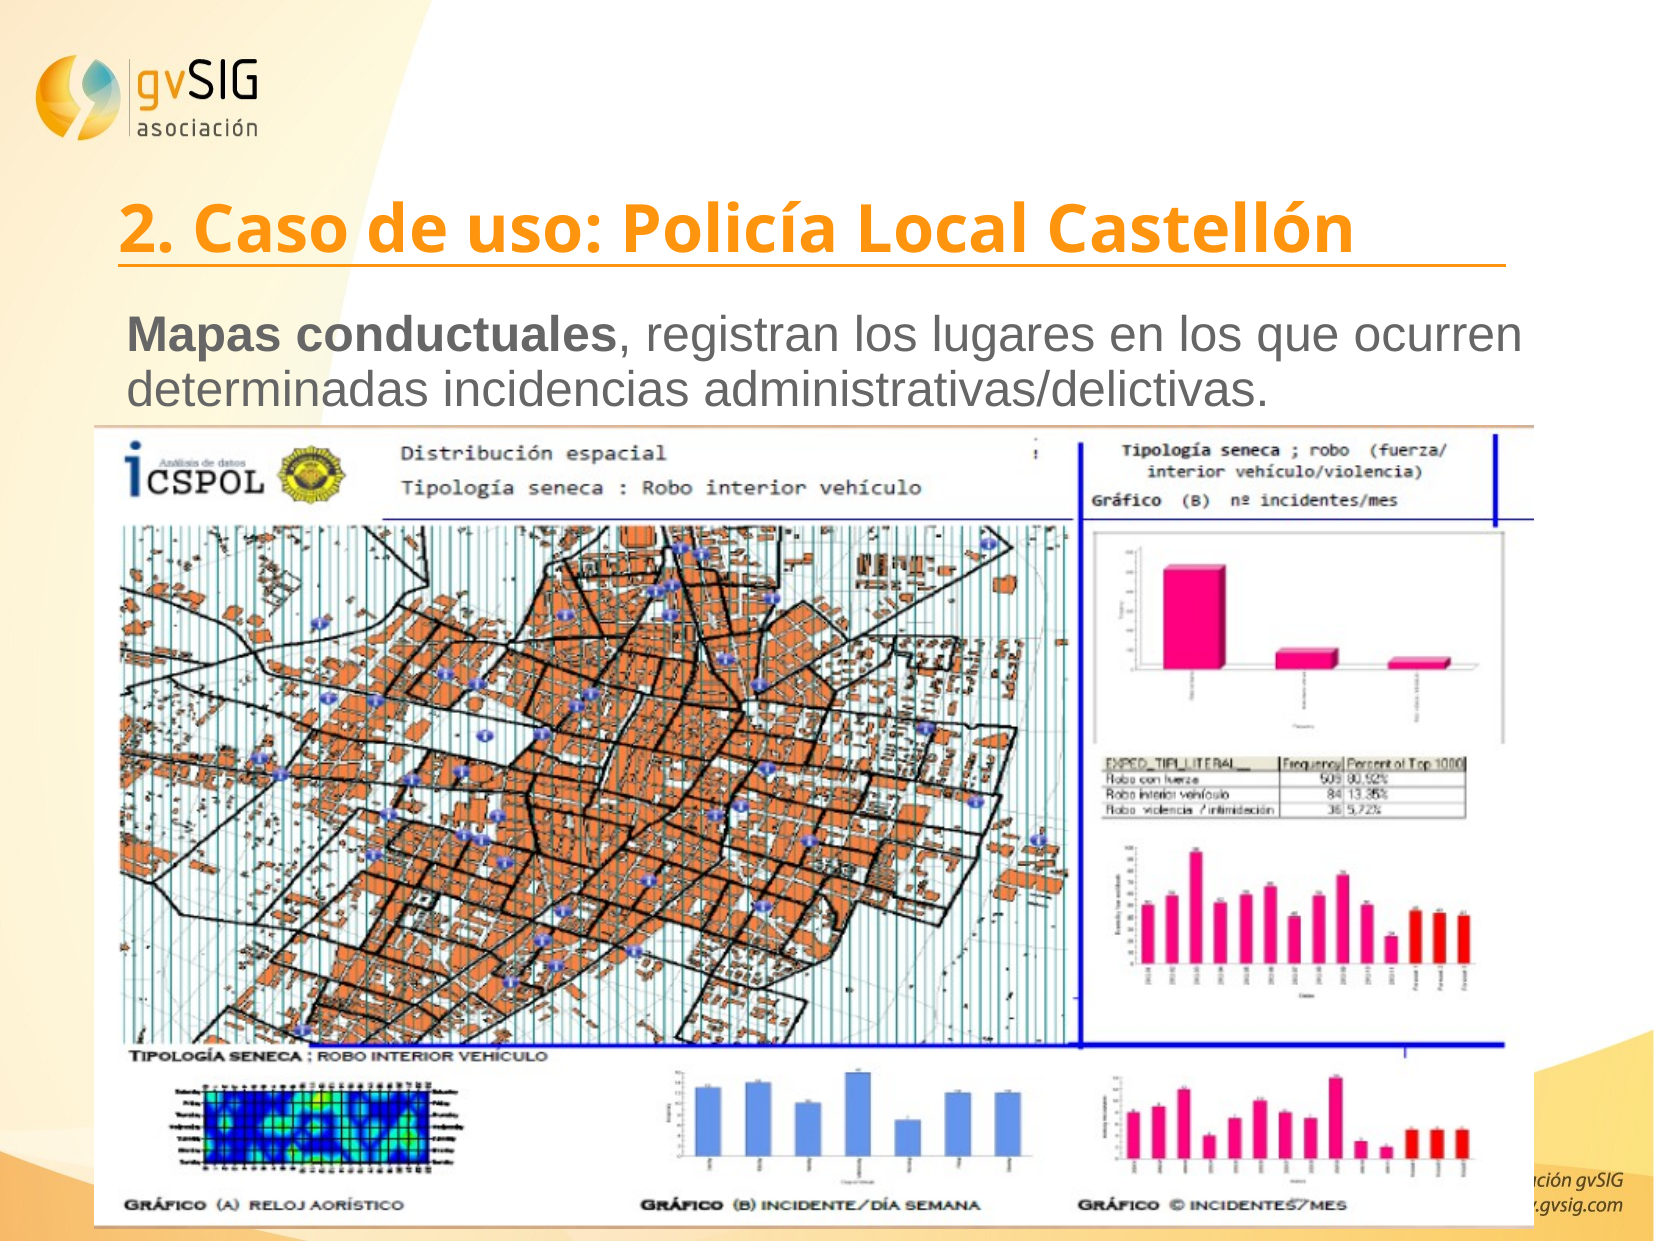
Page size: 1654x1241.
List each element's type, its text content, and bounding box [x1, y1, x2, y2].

text_box Mapas conductuales, registran los lugares en los que ocurren determinadas incidencias administrativas/delictivas. [111, 298, 1622, 426]
picture [0, 0, 1654, 1241]
title 2. Caso de uso: Policía Local Castellón [118, 177, 1607, 276]
